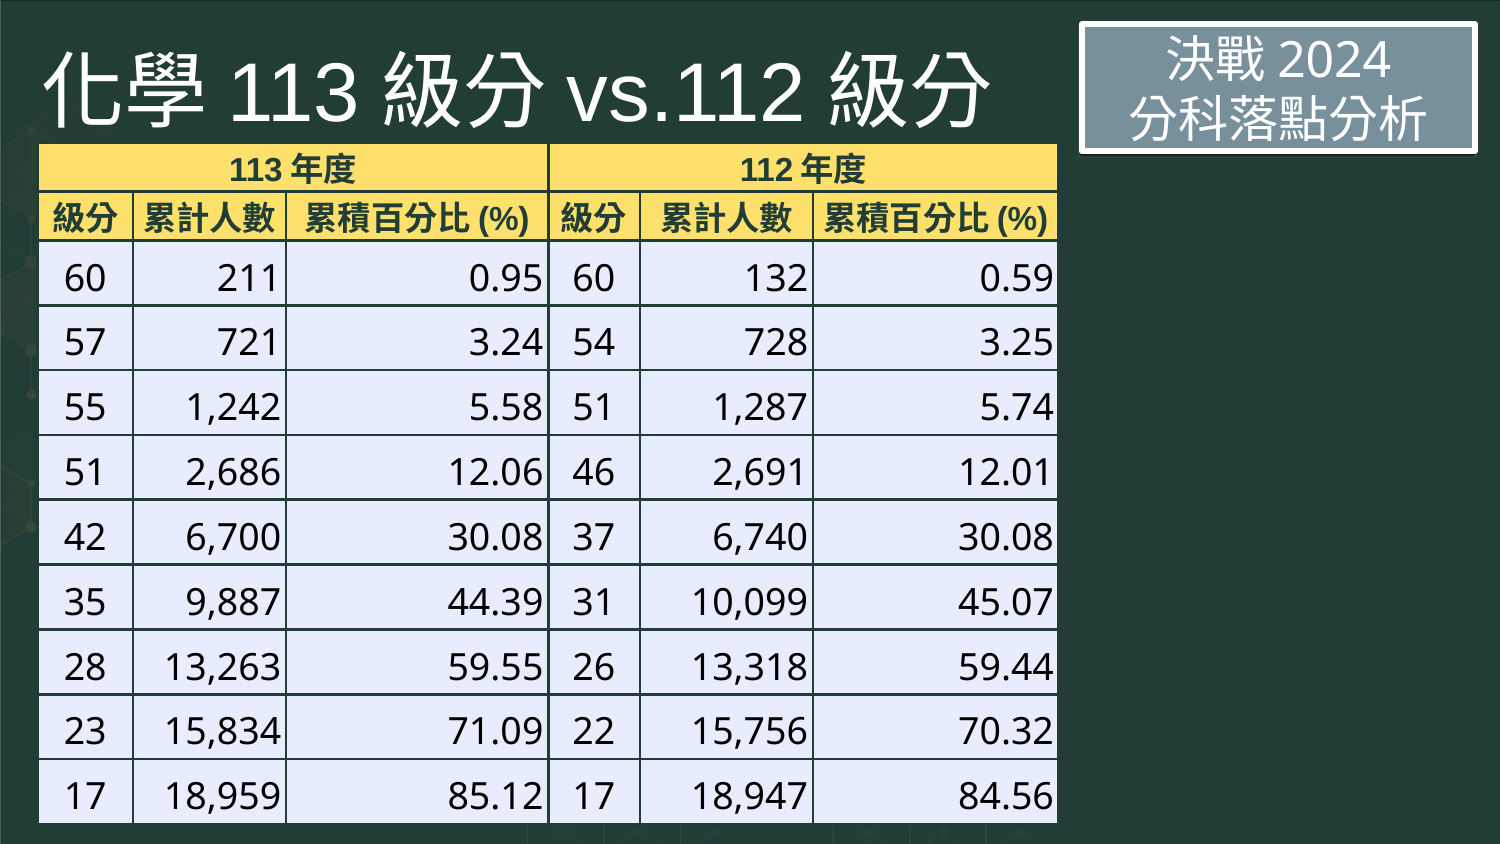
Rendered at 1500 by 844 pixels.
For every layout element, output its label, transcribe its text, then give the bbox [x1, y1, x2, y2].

table_cell 13,263 [134, 631, 285, 693]
table_cell 累積百分比(%) [287, 193, 547, 239]
table_cell 55 [39, 371, 132, 434]
table_cell 70.32 [814, 696, 1057, 758]
table_cell 71.09 [287, 696, 547, 758]
table_cell 44.39 [287, 566, 547, 628]
table_cell 30.08 [814, 501, 1057, 563]
table_cell 30.08 [287, 501, 547, 563]
table_cell 17 [39, 760, 132, 823]
table_cell 0.95 [287, 242, 547, 304]
table_cell 59.44 [814, 631, 1057, 693]
table_cell 28 [39, 631, 132, 693]
table_cell 132 [641, 242, 812, 304]
table_cell 721 [134, 307, 285, 369]
table_cell 18,947 [641, 760, 812, 823]
table_cell 1,287 [641, 371, 812, 434]
table_header 112年度 [550, 144, 1057, 190]
table_cell 51 [39, 436, 132, 498]
table_cell 17 [550, 760, 639, 823]
table_cell 85.12 [287, 760, 547, 823]
table_cell 6,740 [641, 501, 812, 563]
table_cell 84.56 [814, 760, 1057, 823]
table_cell 18,959 [134, 760, 285, 823]
table_cell 22 [550, 696, 639, 758]
table_cell 累計人數 [641, 193, 812, 239]
table_cell 57 [39, 307, 132, 369]
table_cell 46 [550, 436, 639, 498]
table_cell 45.07 [814, 566, 1057, 628]
title 化學113級分vs.112級分 [26, 23, 1424, 165]
table_cell 15,756 [641, 696, 812, 758]
table_cell 31 [550, 566, 639, 628]
table_cell 728 [641, 307, 812, 369]
table_cell 3.24 [287, 307, 547, 369]
table_cell 2,686 [134, 436, 285, 498]
table_cell 26 [550, 631, 639, 693]
table_cell 6,700 [134, 501, 285, 563]
table_cell 累積百分比(%) [814, 193, 1057, 239]
table_cell 37 [550, 501, 639, 563]
table_header 113年度 [39, 144, 547, 190]
table_cell 35 [39, 566, 132, 628]
text_box 決戰2024 分科落點分析 [1081, 24, 1475, 151]
table_cell 5.58 [287, 371, 547, 434]
table_cell 59.55 [287, 631, 547, 693]
table_cell 級分 [39, 193, 132, 239]
table_cell 2,691 [641, 436, 812, 498]
table_cell 51 [550, 371, 639, 434]
table_cell 54 [550, 307, 639, 369]
table_cell 23 [39, 696, 132, 758]
table_cell 級分 [550, 193, 639, 239]
table_cell 12.06 [287, 436, 547, 498]
table_cell 0.59 [814, 242, 1057, 304]
table_cell 211 [134, 242, 285, 304]
table_cell 13,318 [641, 631, 812, 693]
table_cell 60 [550, 242, 639, 304]
table_cell 60 [39, 242, 132, 304]
table_cell 10,099 [641, 566, 812, 628]
table_cell 15,834 [134, 696, 285, 758]
table_cell 42 [39, 501, 132, 563]
table_cell 12.01 [814, 436, 1057, 498]
table_cell 累計人數 [134, 193, 285, 239]
picture [0, 0, 1500, 844]
table_cell 9,887 [134, 566, 285, 628]
table_cell 1,242 [134, 371, 285, 434]
table_cell 5.74 [814, 371, 1057, 434]
table_cell 3.25 [814, 307, 1057, 369]
